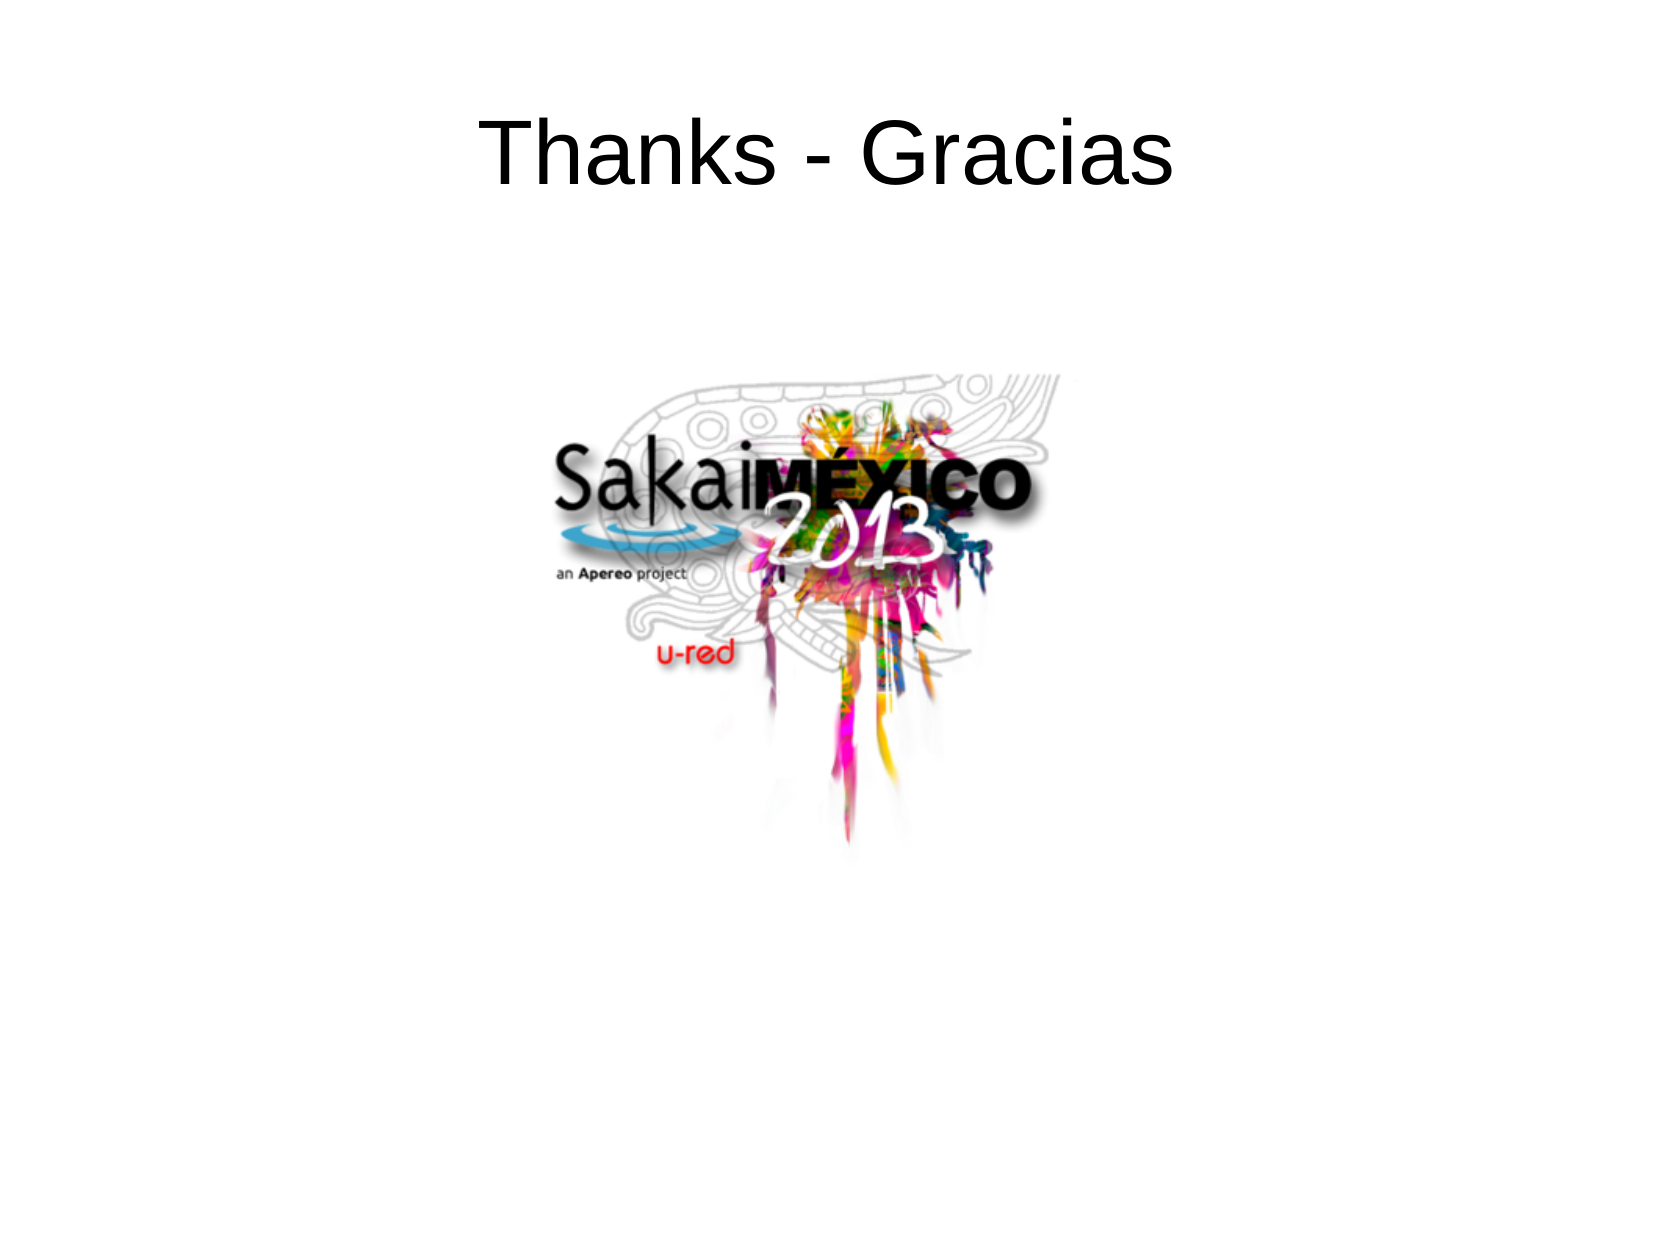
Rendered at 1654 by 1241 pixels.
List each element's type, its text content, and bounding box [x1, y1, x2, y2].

title Thanks - Gracias [82, 49, 1571, 257]
picture [531, 368, 1124, 872]
